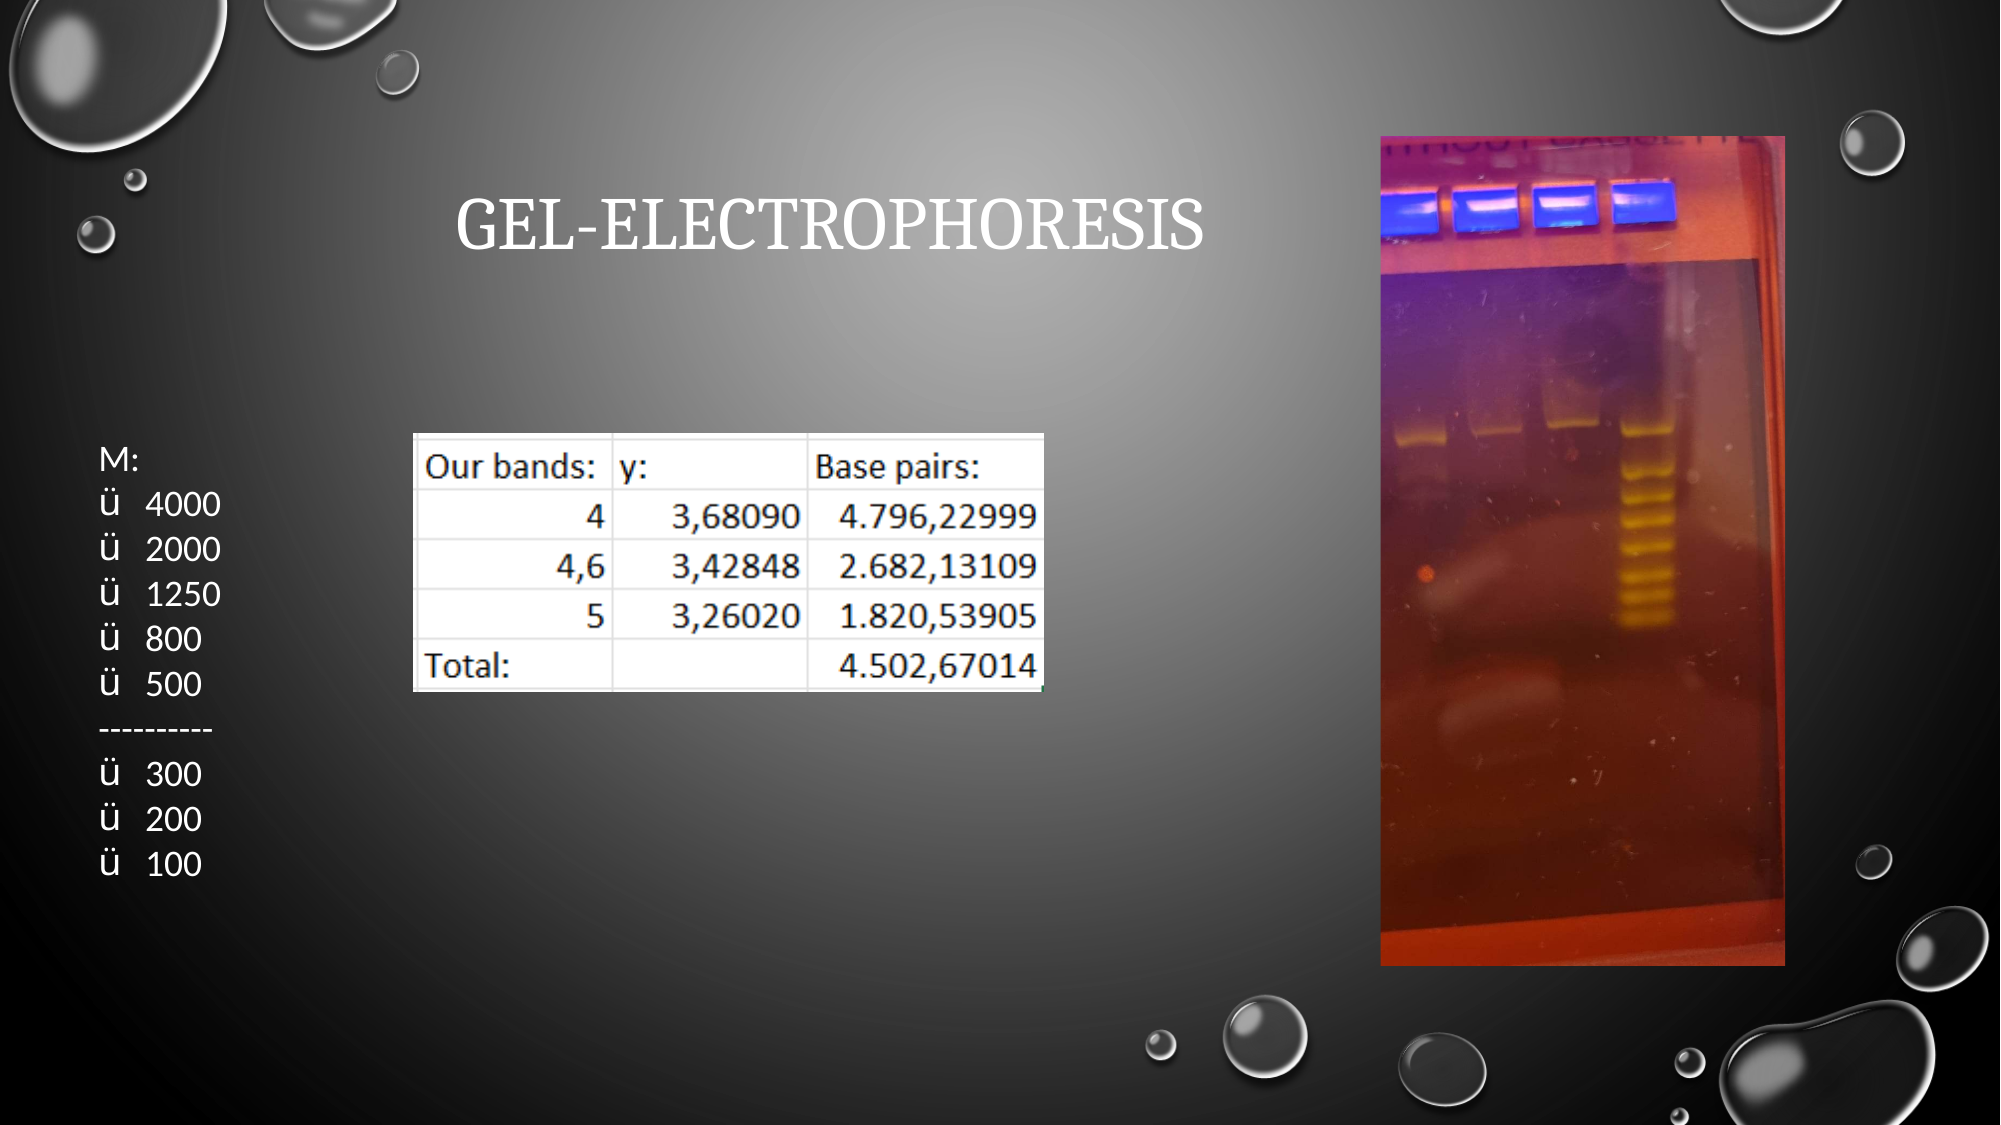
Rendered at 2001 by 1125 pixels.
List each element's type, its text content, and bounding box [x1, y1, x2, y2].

picture [413, 433, 1044, 692]
picture [1380, 136, 1786, 966]
title Gel-electrophoresis [151, 94, 1511, 356]
text_box M: 4000 2000 1250 800 500 ---------- 300 200 100 [83, 426, 238, 896]
